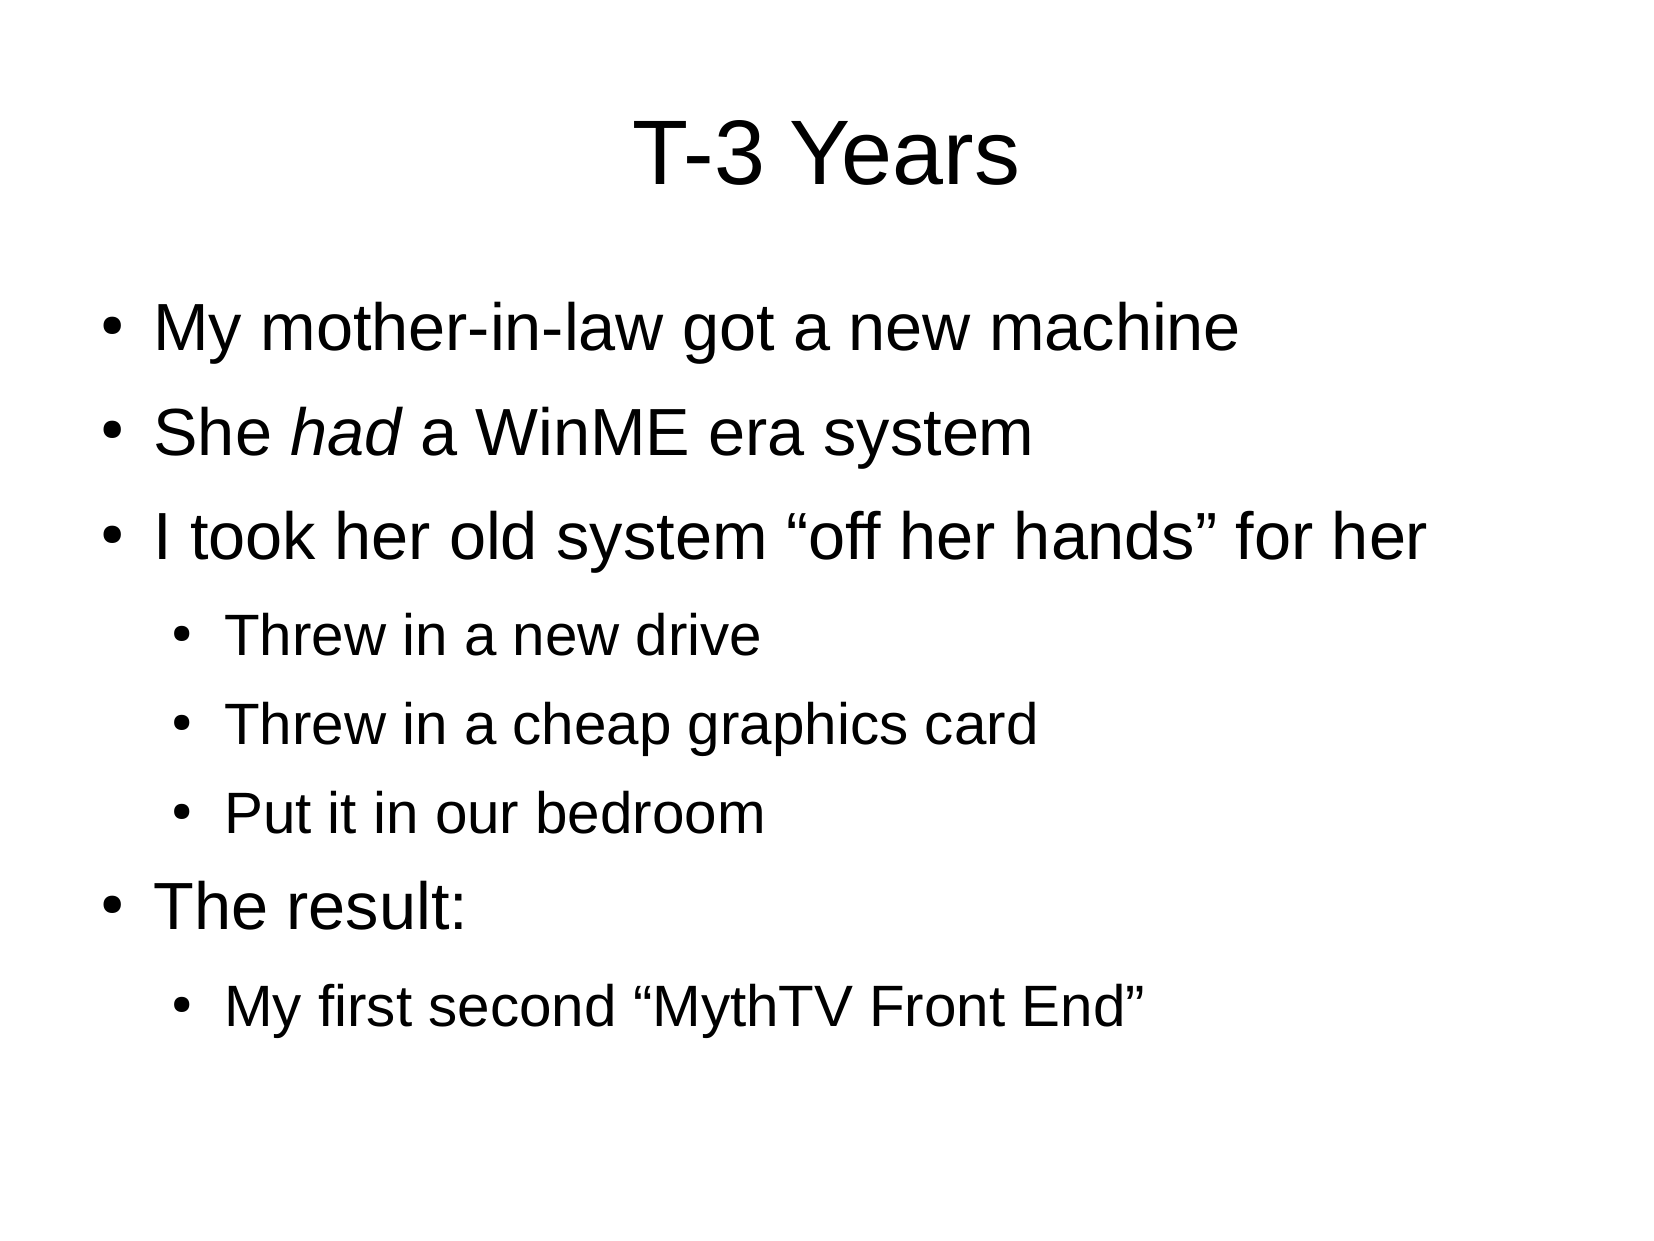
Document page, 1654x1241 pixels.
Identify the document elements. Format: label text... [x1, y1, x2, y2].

list My mother-in-law got a new machine She had a WinME era system I took her old system “off her hands” for her Threw in a new drive Threw in a cheap graphics card Put it in our bedroom The result: My first second “MythTV Front End” [82, 290, 1571, 1109]
title T-3 Years [82, 49, 1571, 257]
